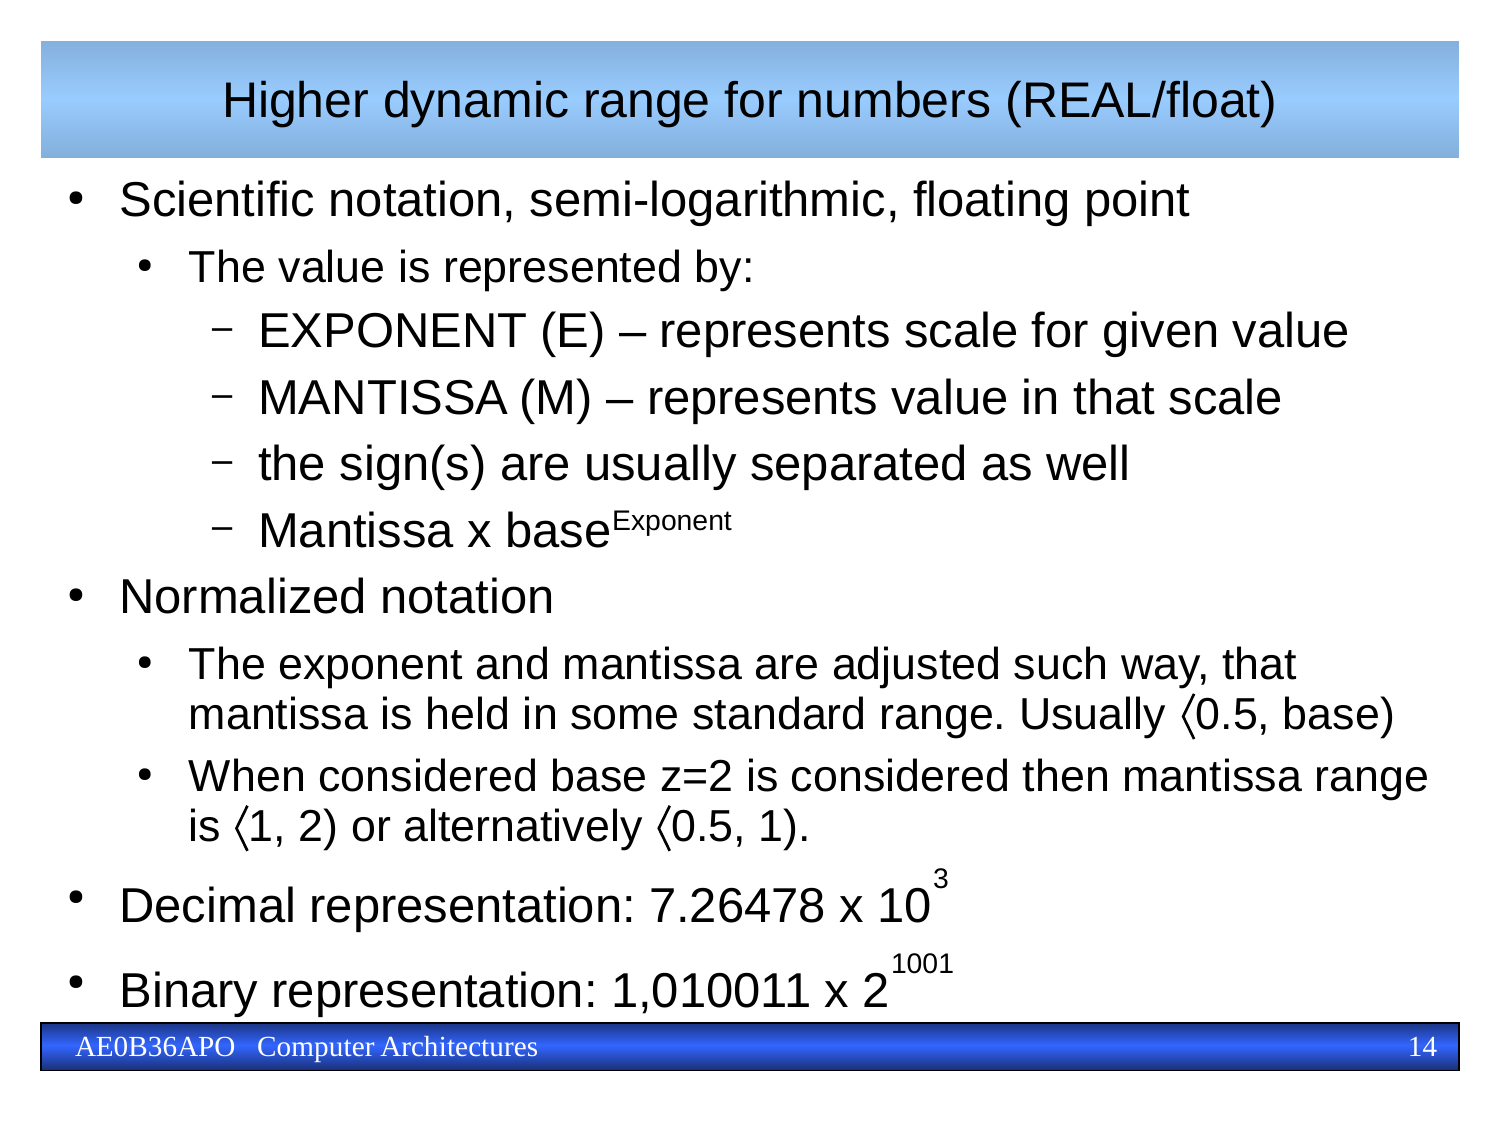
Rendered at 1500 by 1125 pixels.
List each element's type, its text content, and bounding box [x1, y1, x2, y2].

title Higher dynamic range for numbers (REAL/float) [41, 41, 1459, 158]
list Scientific notation, semi-logarithmic, floating point The value is represented by: EXPONENT (E) – represents scale for given value MANTISSA (M) – represents value in that scale the sign(s) are usually separated as well Mantissa x baseExponent Normalized notation The exponent and mantissa are adjusted such way, that mantissa is held in some standard range. Usually 〈0.5, base) When considered base z=2 is considered then mantissa range is 〈1, 2) or alternatively 〈0.5, 1). Decimal representation: 7.26478 x 103 Binary representation: 1,010011 x 21001 [49, 172, 1450, 1025]
